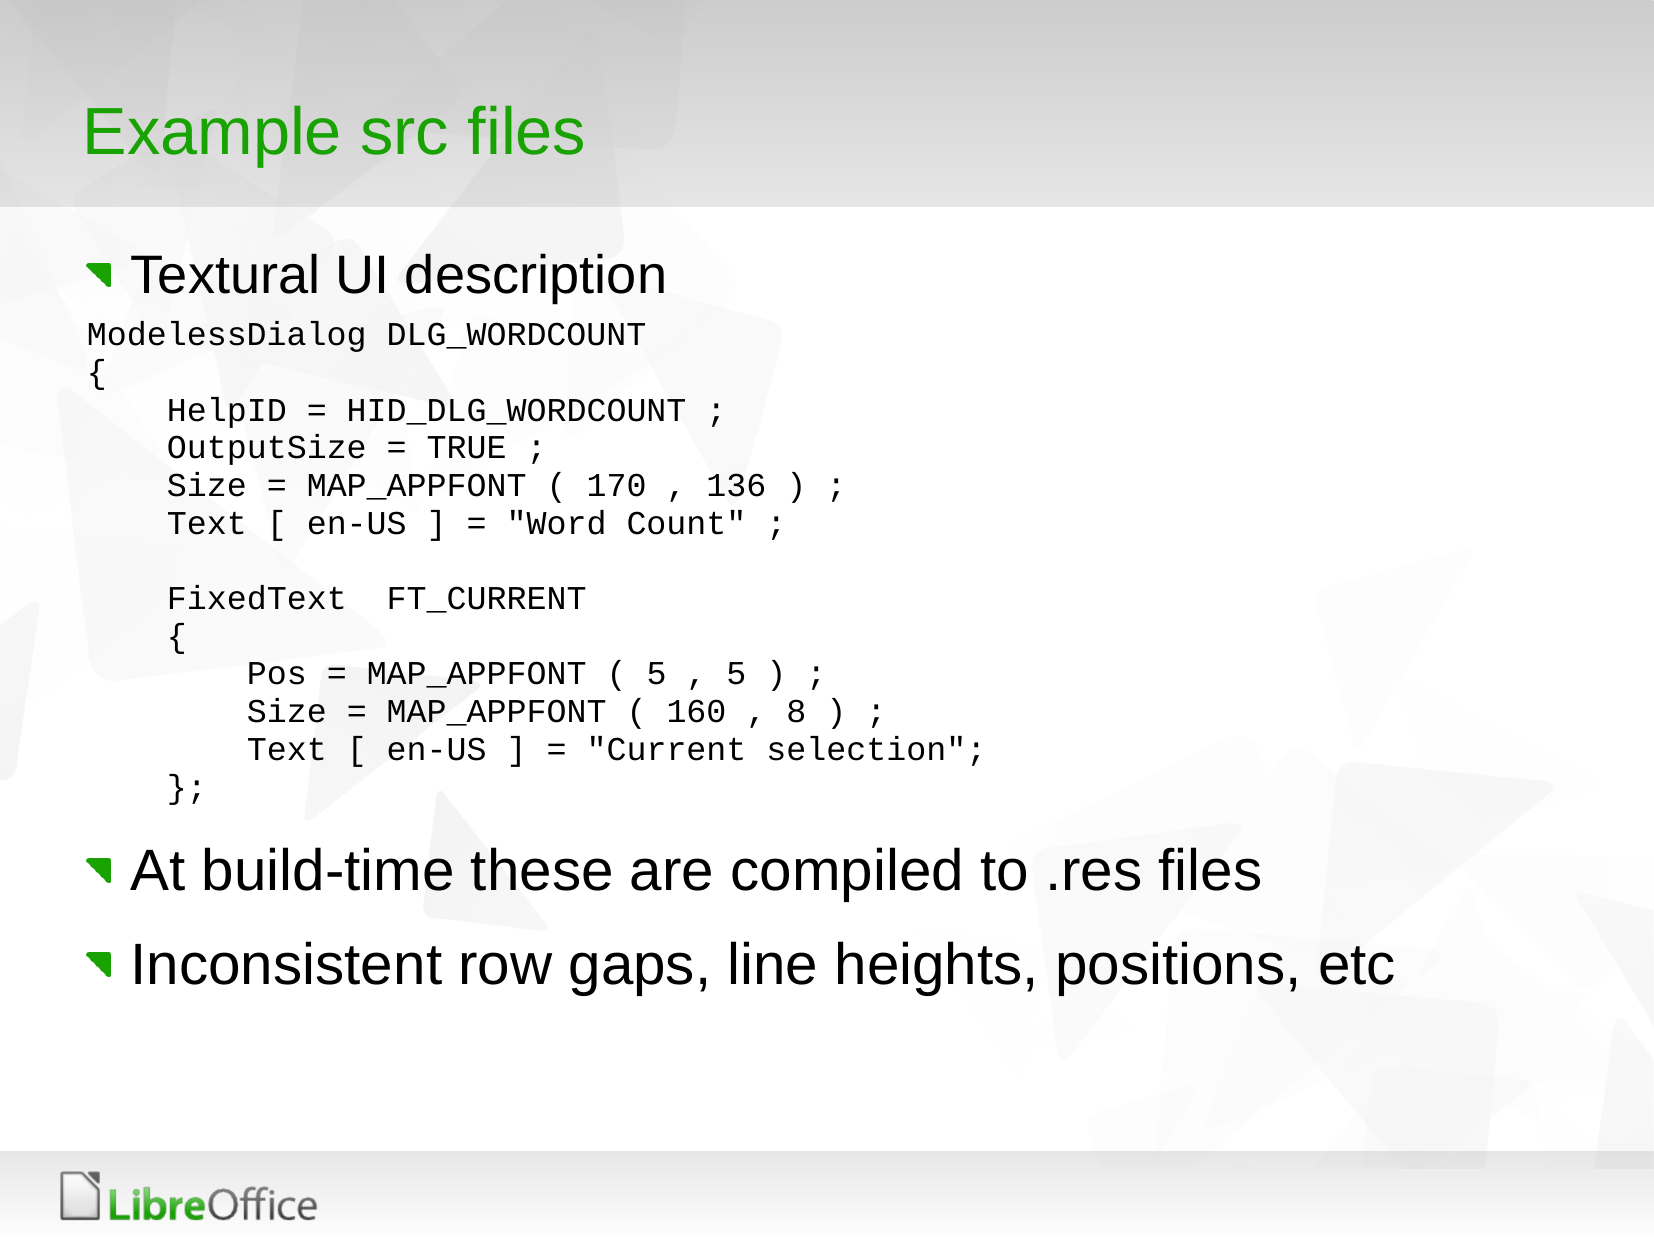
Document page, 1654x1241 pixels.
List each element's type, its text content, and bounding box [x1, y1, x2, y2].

picture [0, 0, 783, 931]
list Textural UI description ModelessDialog DLG_WORDCOUNT { HelpID = HID_DLG_WORDCOUNT ; OutputSize = TRUE ; Size = MAP_APPFONT ( 170 , 136 ) ; Text [ en-US ] = "Word Count" ; FixedText FT_CURRENT { Pos = MAP_APPFONT ( 5 , 5 ) ; Size = MAP_APPFONT ( 160 , 8 ) ; Text [ en-US ] = "Current selection"; }; At build-time these are compiled to .res files Inconsistent row gaps, line heights, positions, etc [86, 244, 1576, 1024]
picture [41, 1152, 337, 1240]
title Example src files [82, 45, 1571, 218]
picture [915, 548, 1654, 1169]
